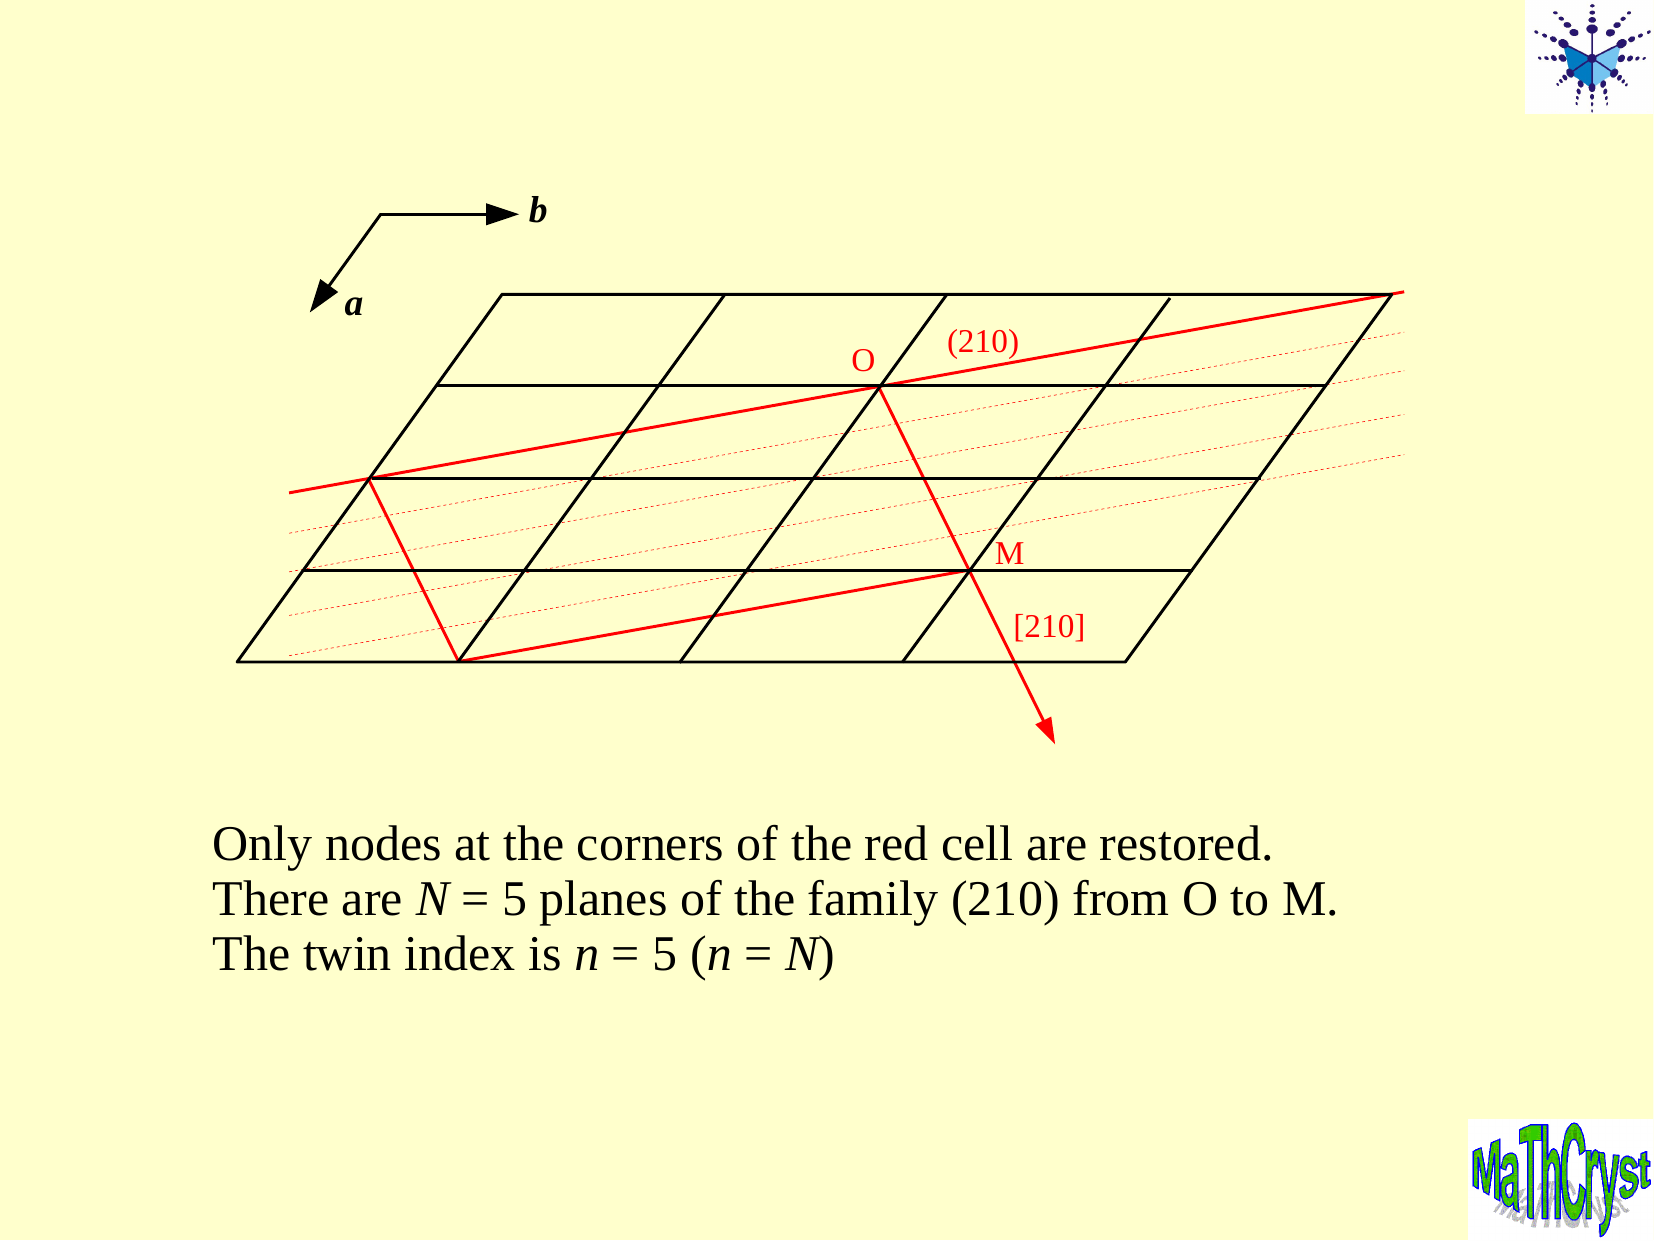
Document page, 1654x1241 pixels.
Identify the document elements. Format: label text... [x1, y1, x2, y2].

text_box b [528, 189, 548, 232]
text_box a [344, 281, 364, 324]
text_box M [994, 535, 1025, 569]
text_box [210] [1013, 607, 1086, 646]
text_box Only nodes at the corners of the red cell are restored. There are N = 5 planes of the family (210) from O to M. The twin index is n = 5 (n = N) [212, 815, 1339, 985]
text_box (210) [947, 322, 1020, 361]
picture [1525, 0, 1654, 114]
text_box O [851, 341, 881, 380]
picture [1468, 1119, 1654, 1241]
